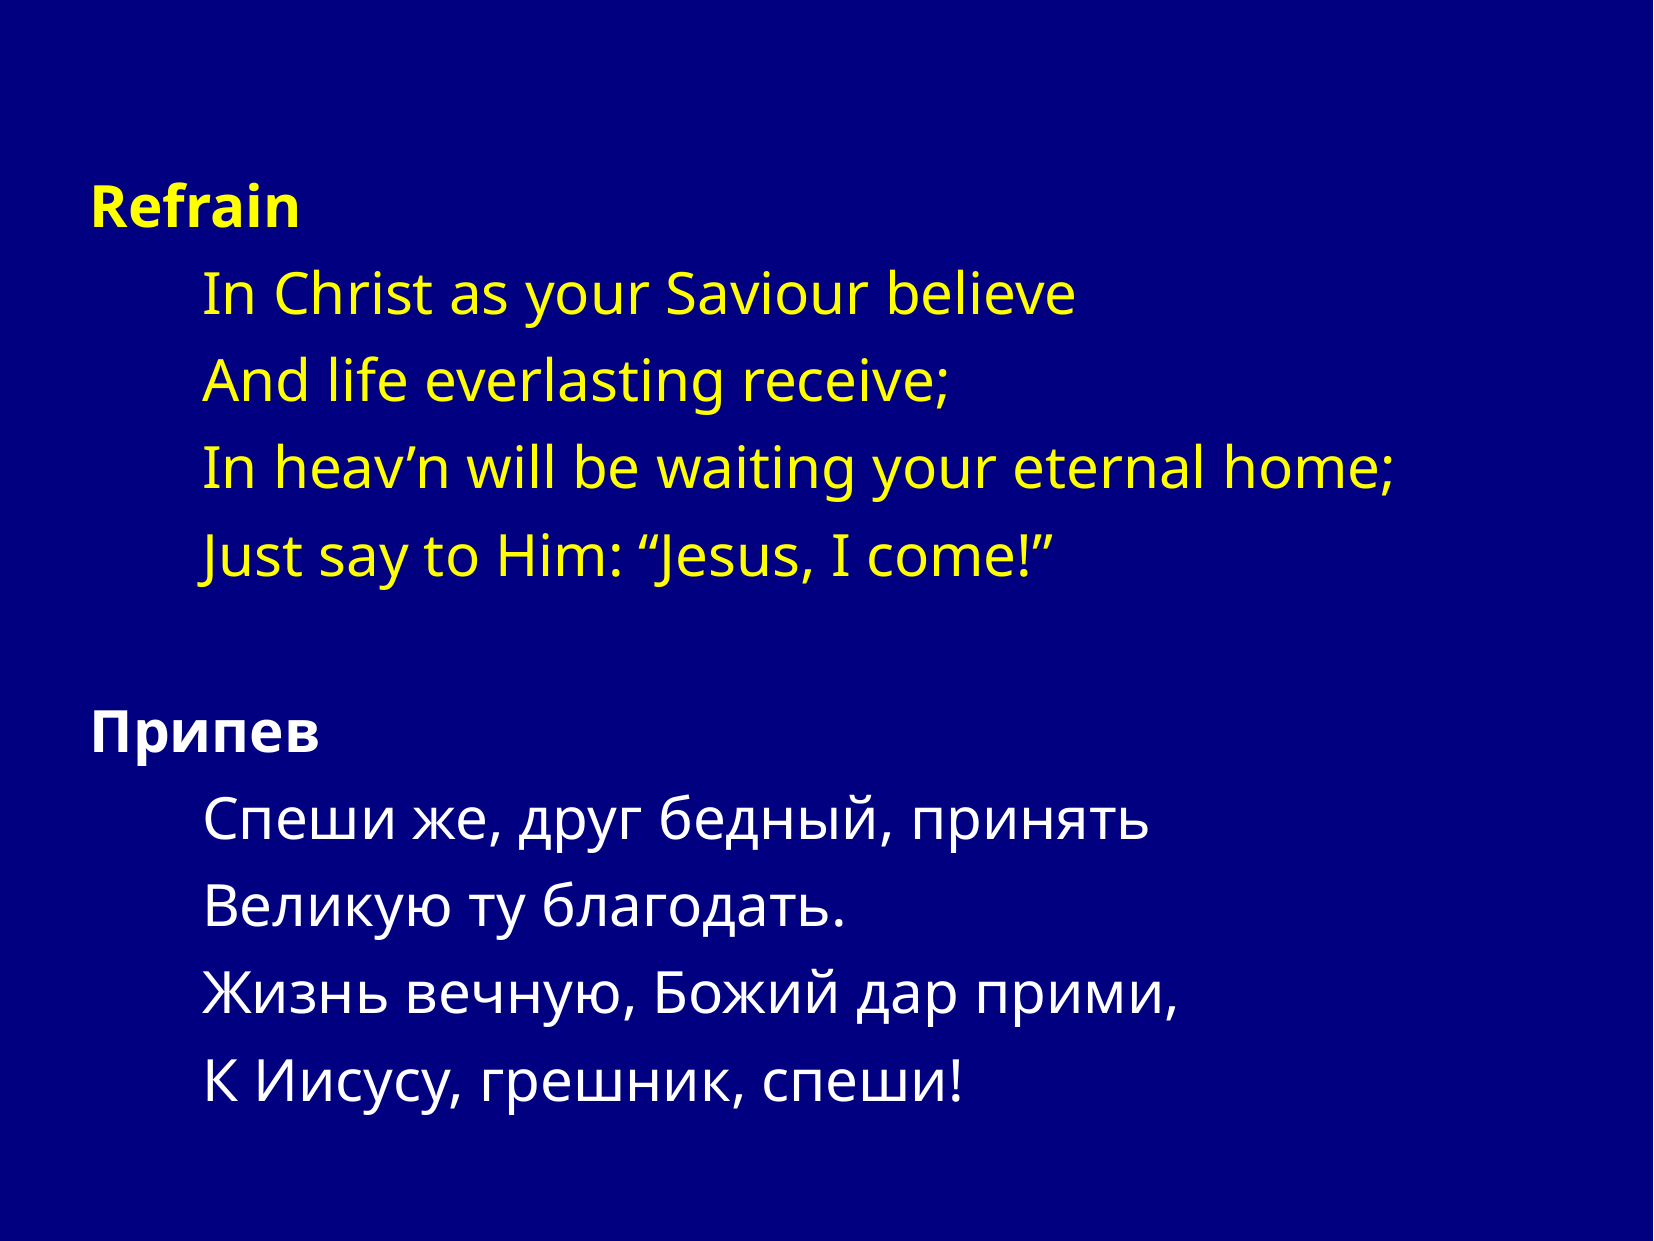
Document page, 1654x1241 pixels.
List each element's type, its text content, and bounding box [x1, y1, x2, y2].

text_box Refrain In Christ as your Saviour believe And life everlasting receive; In heav’n will be waiting your eternal home; Just say to Him: “Jesus, I come!” [75, 150, 1653, 638]
text_box Припев Спеши же, друг бедный, принять Великую ту благодать. Жизнь вечную, Божий дар прими, К Иисусу, грешник, спеши! [75, 675, 1653, 1163]
